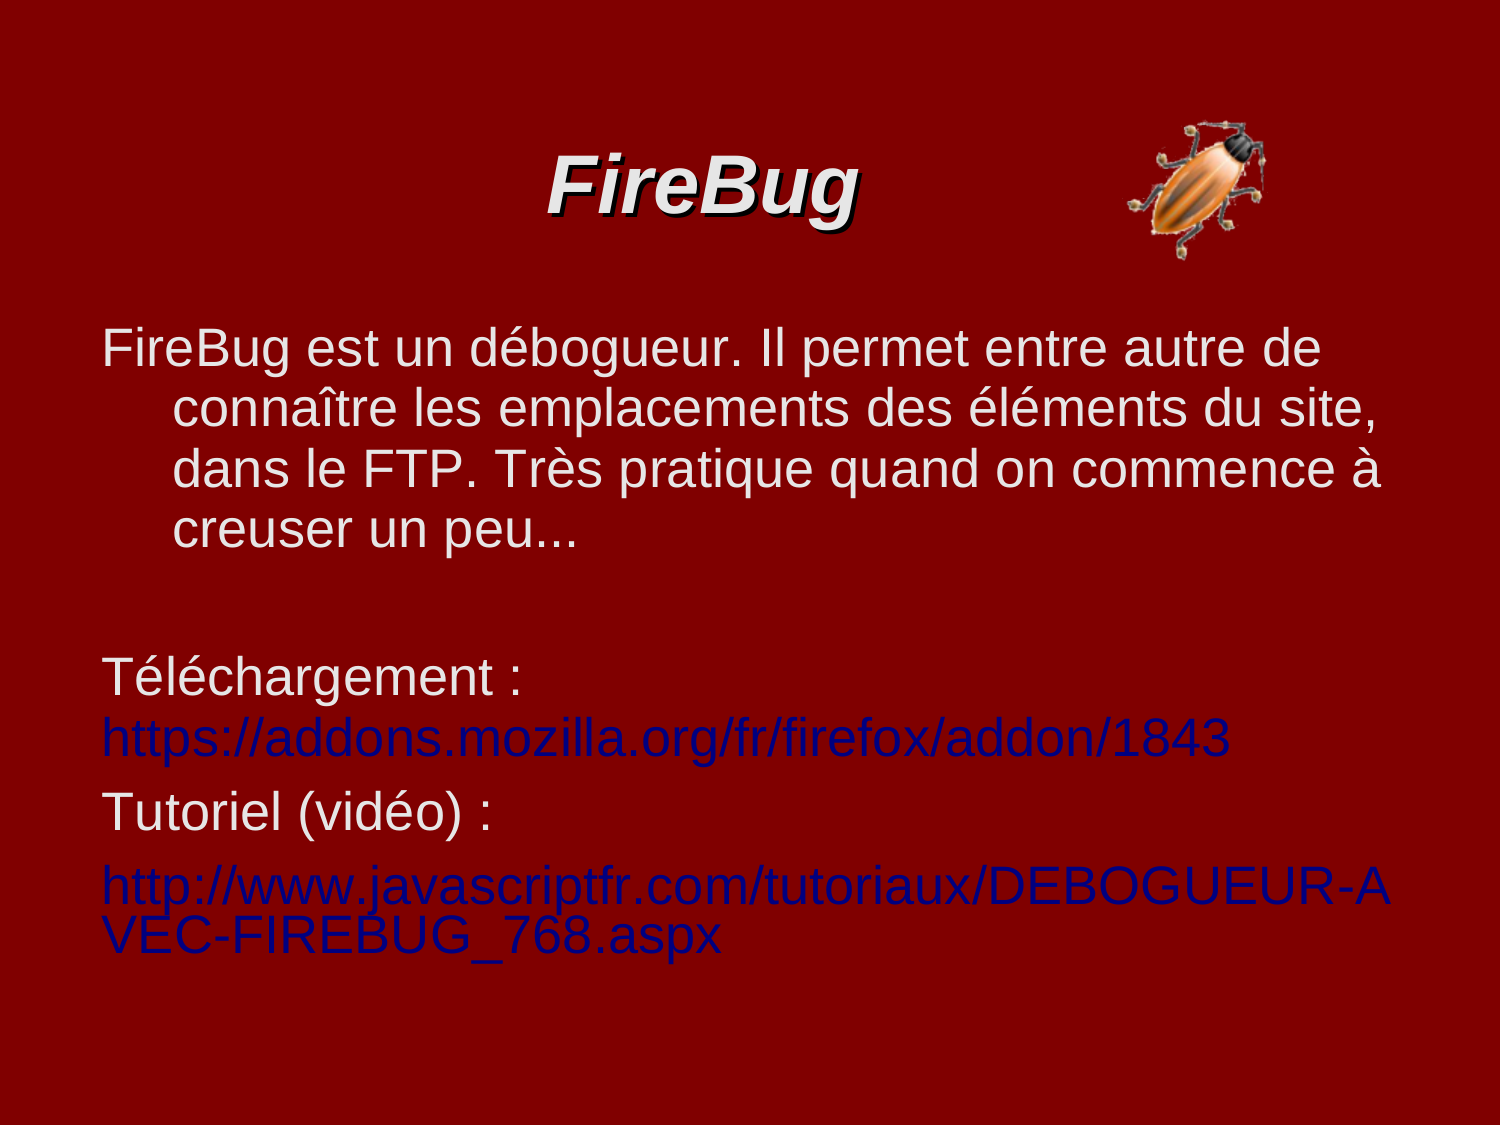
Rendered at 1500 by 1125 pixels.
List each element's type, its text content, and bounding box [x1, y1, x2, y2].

title FireBug [66, 59, 1342, 240]
list FireBug est un débogueur. Il permet entre autre de connaître les emplacements des éléments du site, dans le FTP. Très pratique quand on commence à creuser un peu... Téléchargement : https://addons.mozilla.org/fr/firefox/addon/1843 Tutoriel (vidéo) : http://www.javascriptfr.com/tutoriaux/DEBOGUEUR-AVEC-FIREBUG_768.aspx [75, 309, 1417, 1044]
picture [1122, 118, 1270, 266]
